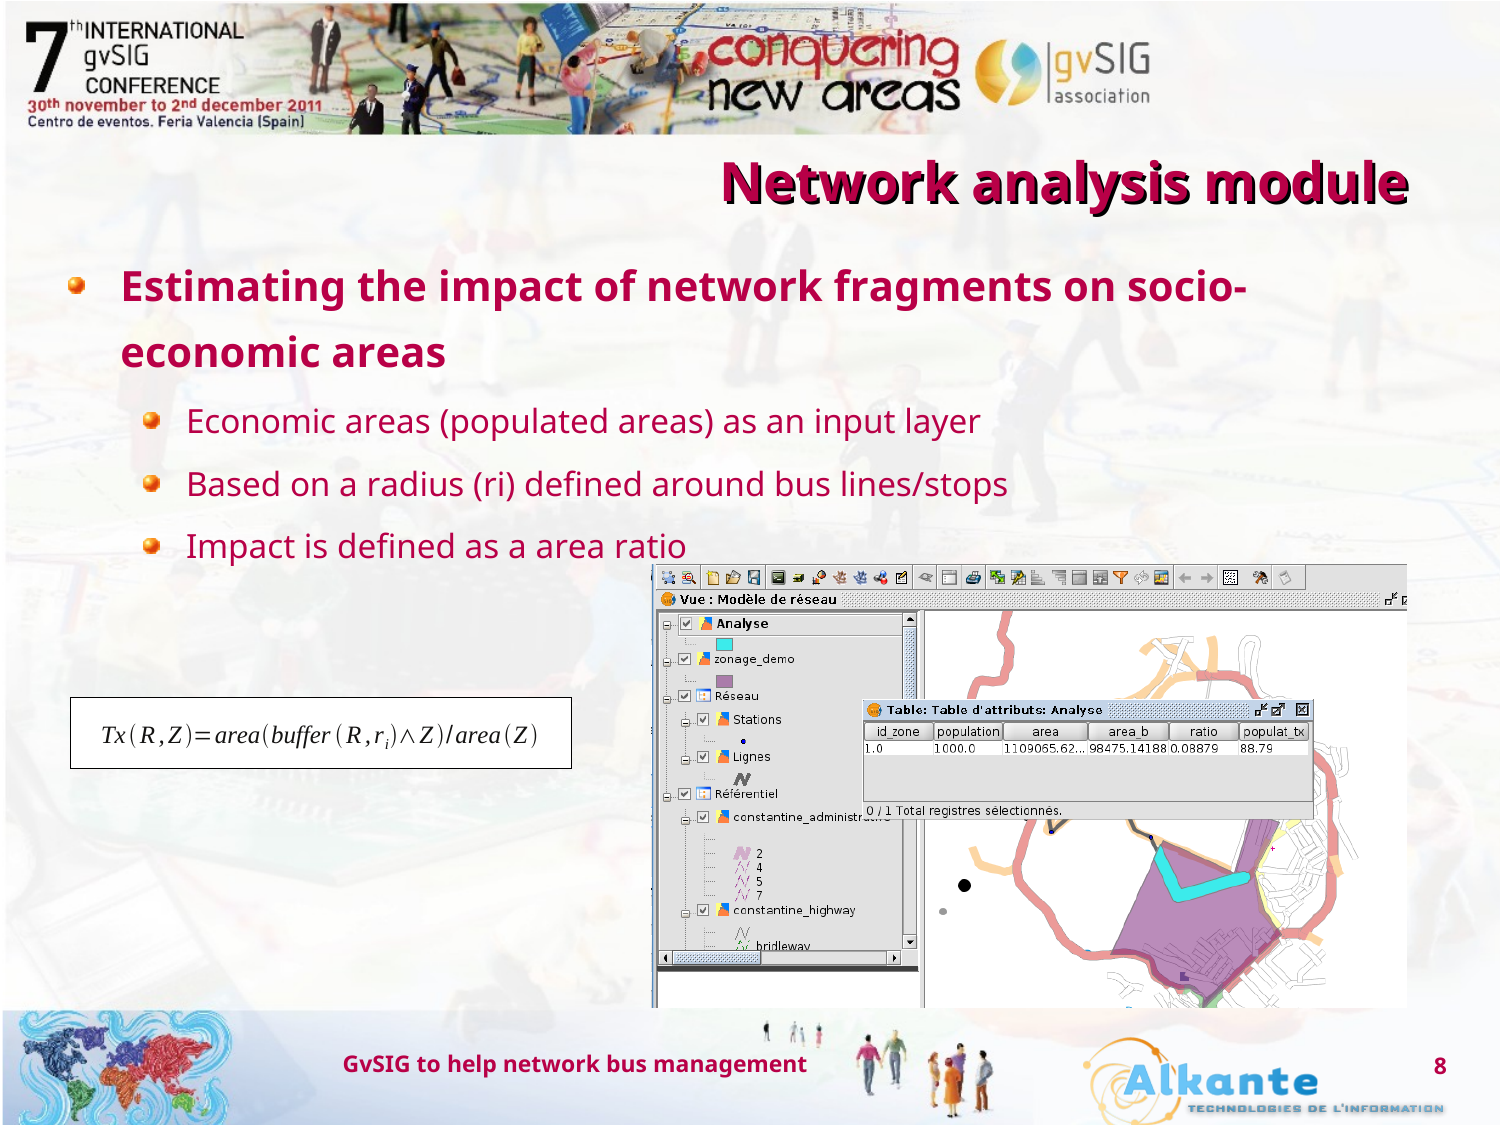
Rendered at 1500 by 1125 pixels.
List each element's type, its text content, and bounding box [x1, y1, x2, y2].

list Estimating the impact of network fragments on socio-economic areas Economic areas (populated areas) as an input layer Based on a radius (ri) defined around bus lines/stops Impact is defined as a area ratio [68, 248, 1447, 991]
text_box [70, 697, 572, 769]
title Network analysis module [81, 127, 1410, 223]
picture [2, 1, 1500, 1125]
chart [94, 721, 544, 754]
